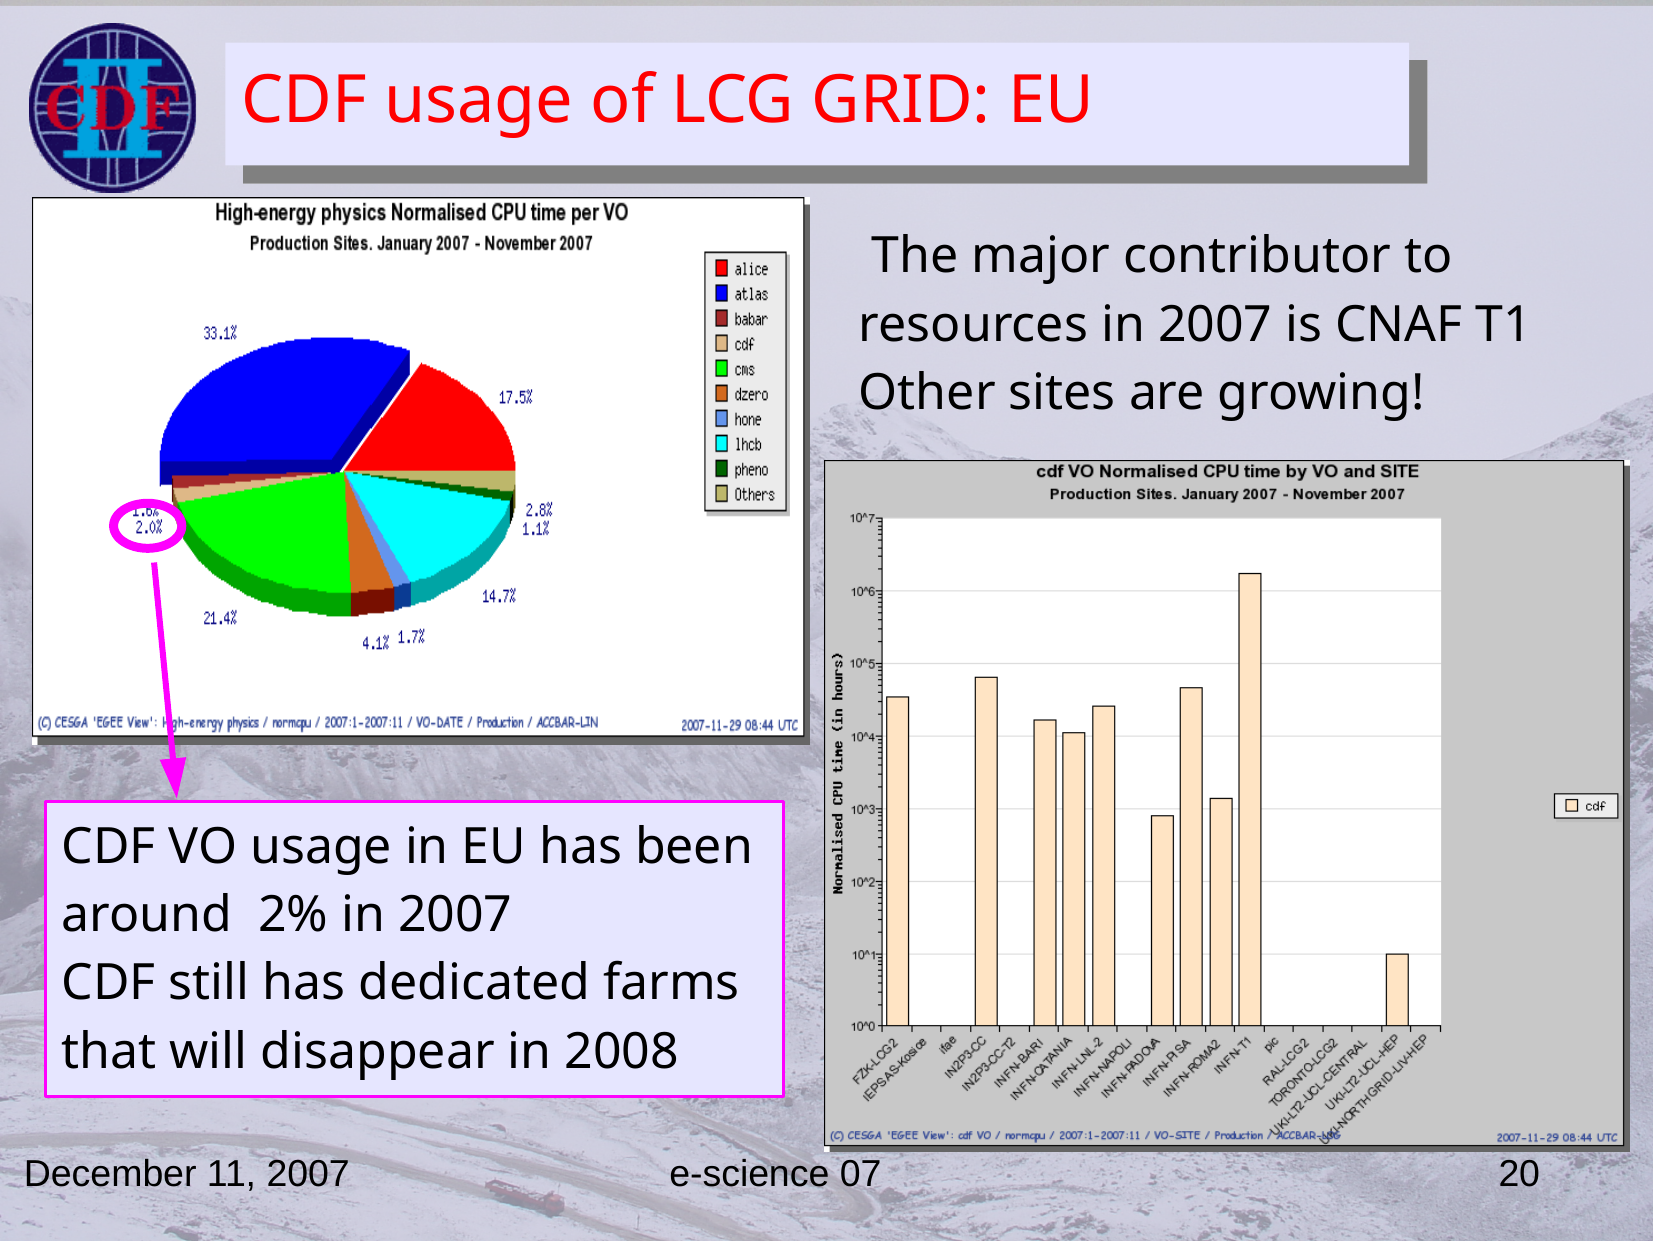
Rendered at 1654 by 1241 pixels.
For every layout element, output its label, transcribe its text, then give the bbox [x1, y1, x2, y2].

text_box December 11, 2007 [11, 1144, 362, 1229]
picture [32, 197, 810, 745]
picture [29, 23, 198, 193]
picture [0, 0, 1653, 5]
text_box The major contributor to resources in 2007 is CNAF T1 Other sites are growing! [842, 210, 1574, 437]
text_box CDF VO usage in EU has been around 2% in 2007 CDF still has dedicated farms that will disappear in 2008 [45, 801, 780, 1097]
text_box [0, 5, 1653, 1241]
picture [824, 460, 1630, 1152]
text_box e-science 07 [655, 1144, 896, 1229]
text_box CDF usage of LCG GRID: EU [225, 42, 1410, 166]
text_box <number> [1483, 1145, 1653, 1229]
